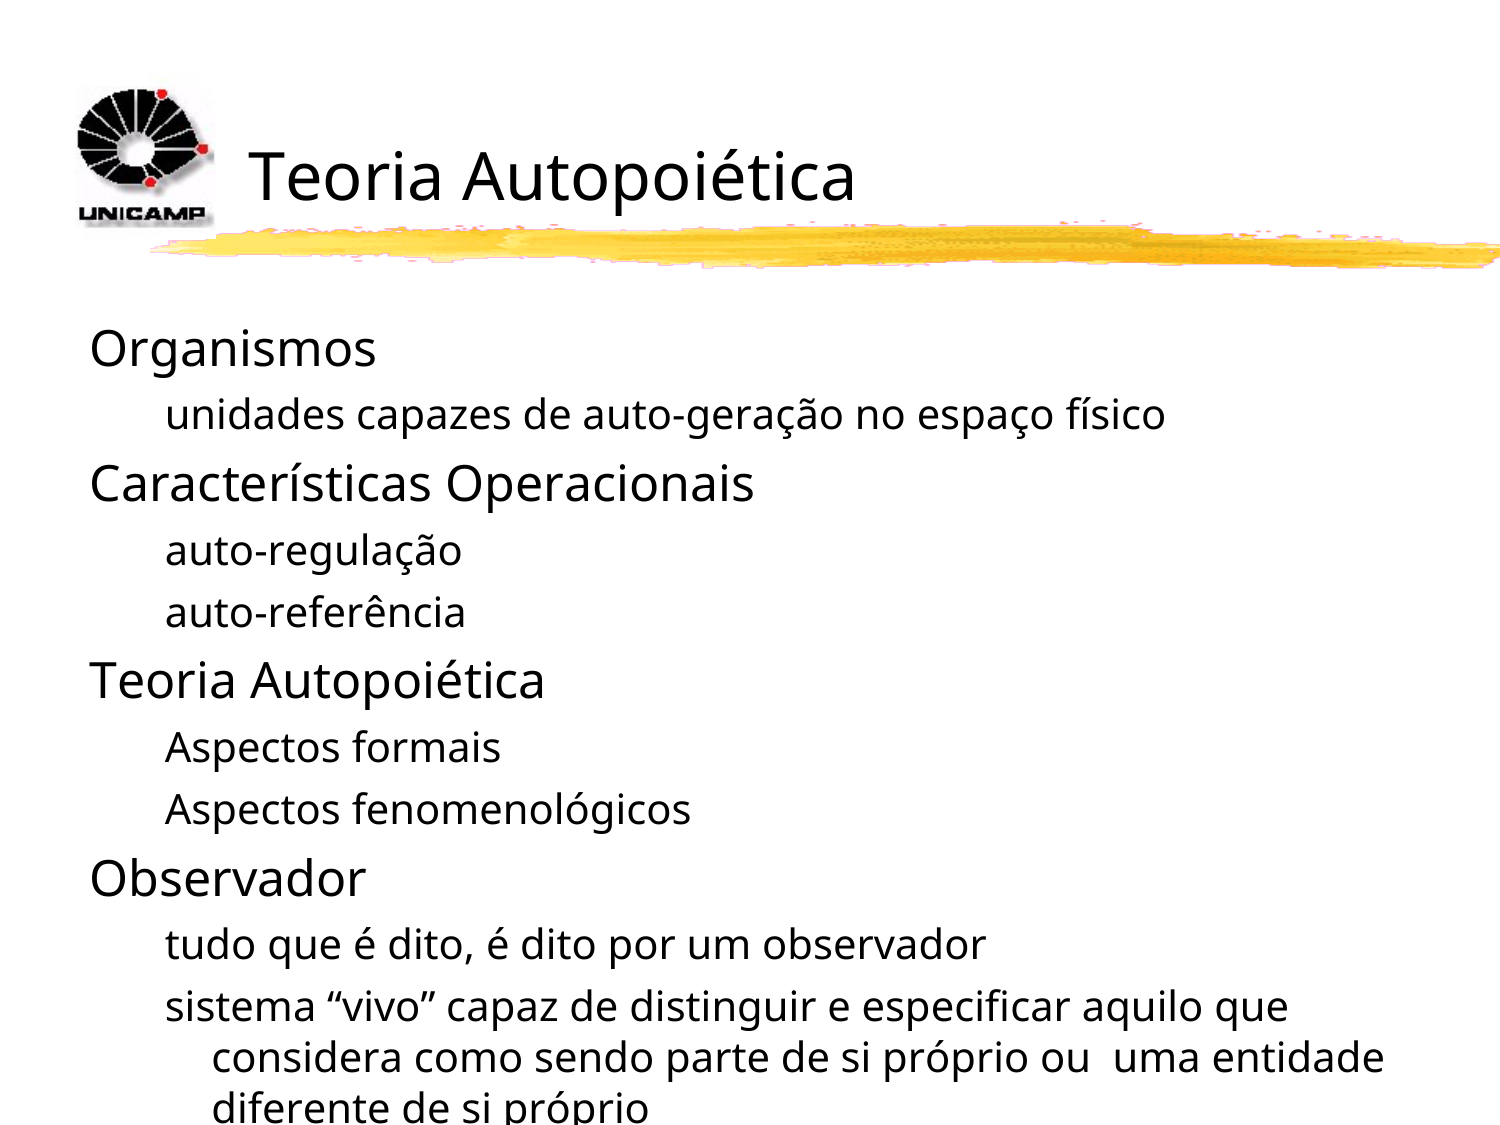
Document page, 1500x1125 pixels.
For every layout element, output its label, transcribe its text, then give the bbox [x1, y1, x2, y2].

list Organismos unidades capazes de auto-geração no espaço físico Características Operacionais auto-regulação auto-referência Teoria Autopoiética Aspectos formais Aspectos fenomenológicos Observador tudo que é dito, é dito por um observador sistema “vivo” capaz de distinguir e especificar aquilo que considera como sendo parte de si próprio ou uma entidade diferente de si próprio [74, 309, 1417, 1018]
picture [75, 74, 1500, 279]
title Teoria Autopoiética [233, 37, 1434, 225]
